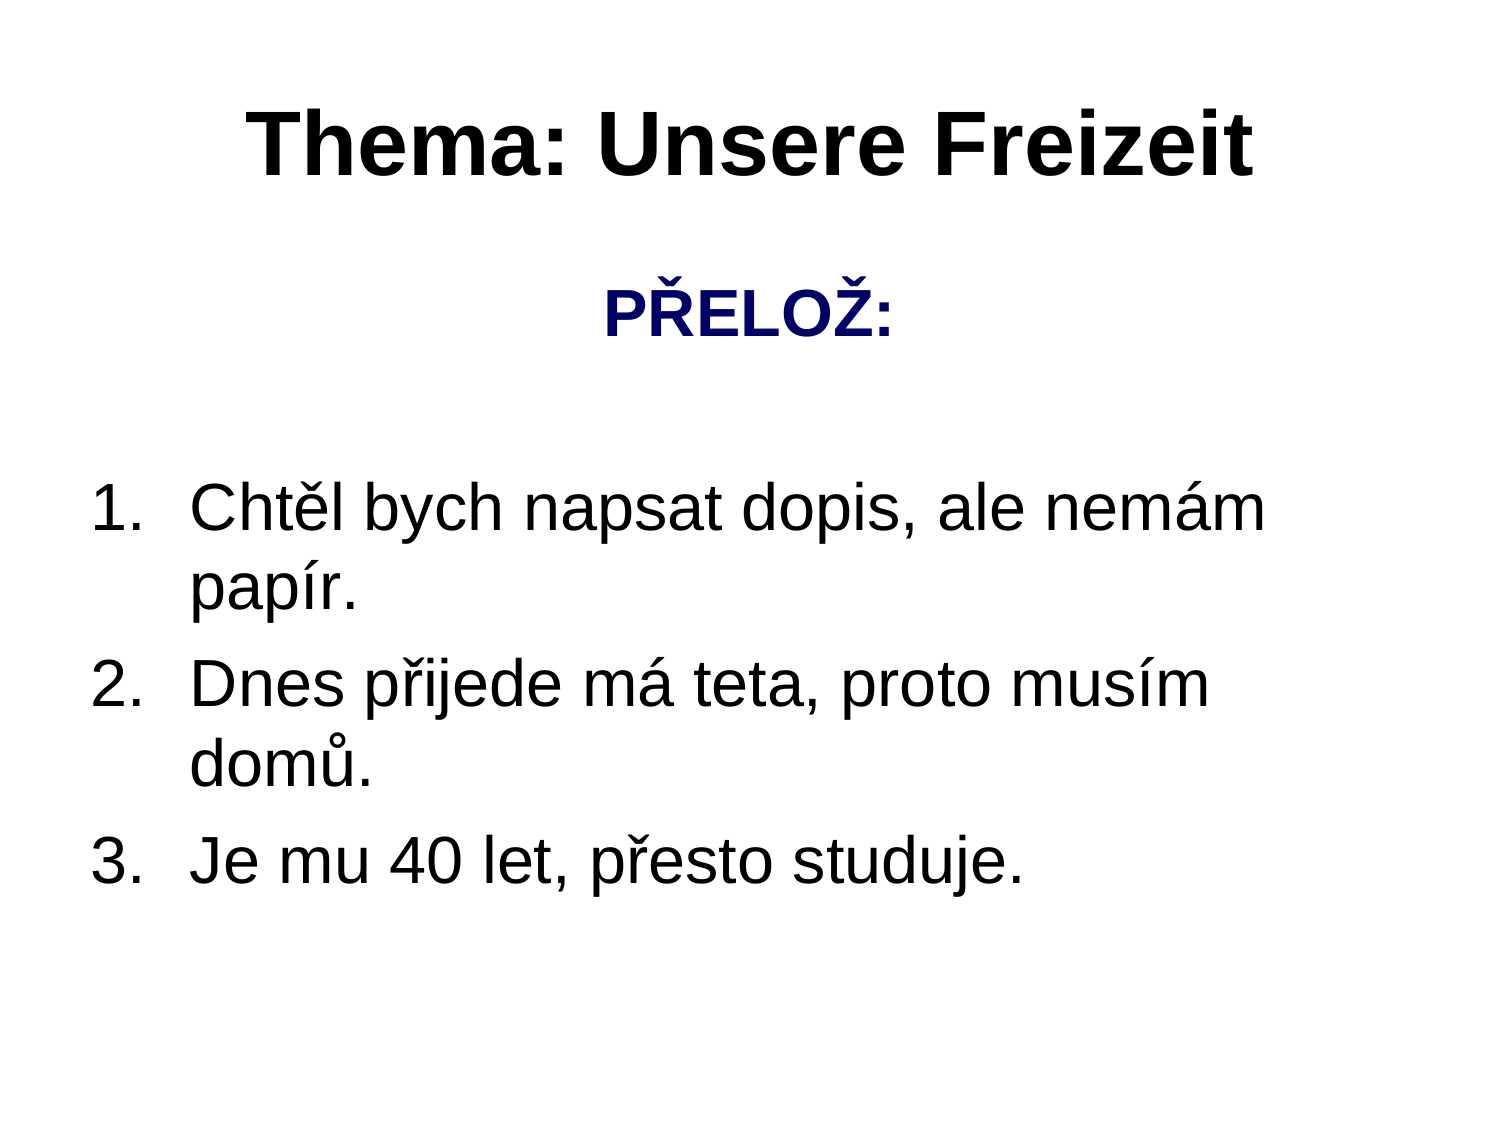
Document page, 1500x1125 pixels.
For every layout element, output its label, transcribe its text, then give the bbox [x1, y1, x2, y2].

title Thema: Unsere Freizeit [75, 45, 1426, 233]
list PŘELOŽ: Chtěl bych napsat dopis, ale nemám papír. Dnes přijede má teta, proto musím domů. Je mu 40 let, přesto studuje. [75, 262, 1426, 1006]
